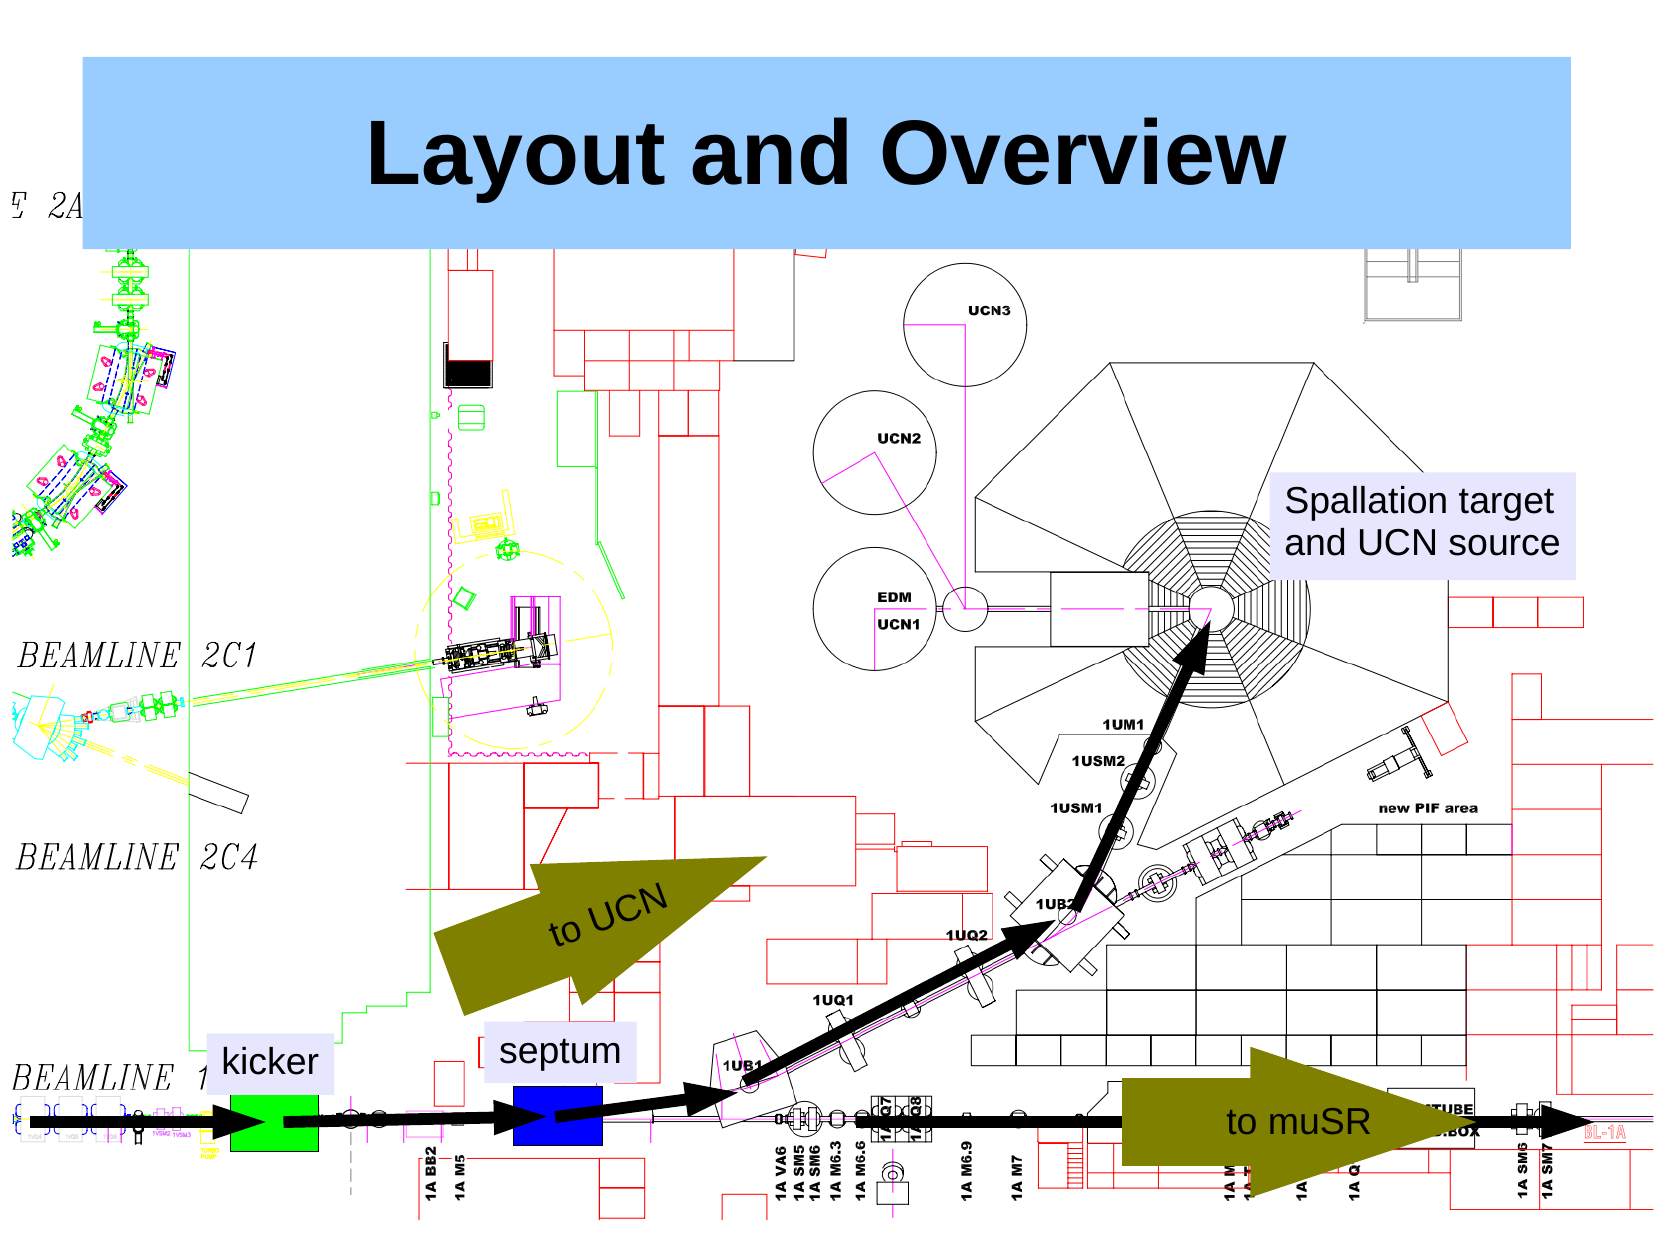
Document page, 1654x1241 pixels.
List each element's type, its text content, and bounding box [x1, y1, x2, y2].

title Layout and Overview [82, 56, 1571, 250]
picture [0, 167, 1654, 1231]
text_box [513, 1086, 603, 1146]
text_box [230, 1095, 319, 1152]
text_box Spallation target and UCN source [1269, 472, 1576, 581]
text_box septum [484, 1021, 637, 1083]
text_box kicker [206, 1033, 334, 1095]
